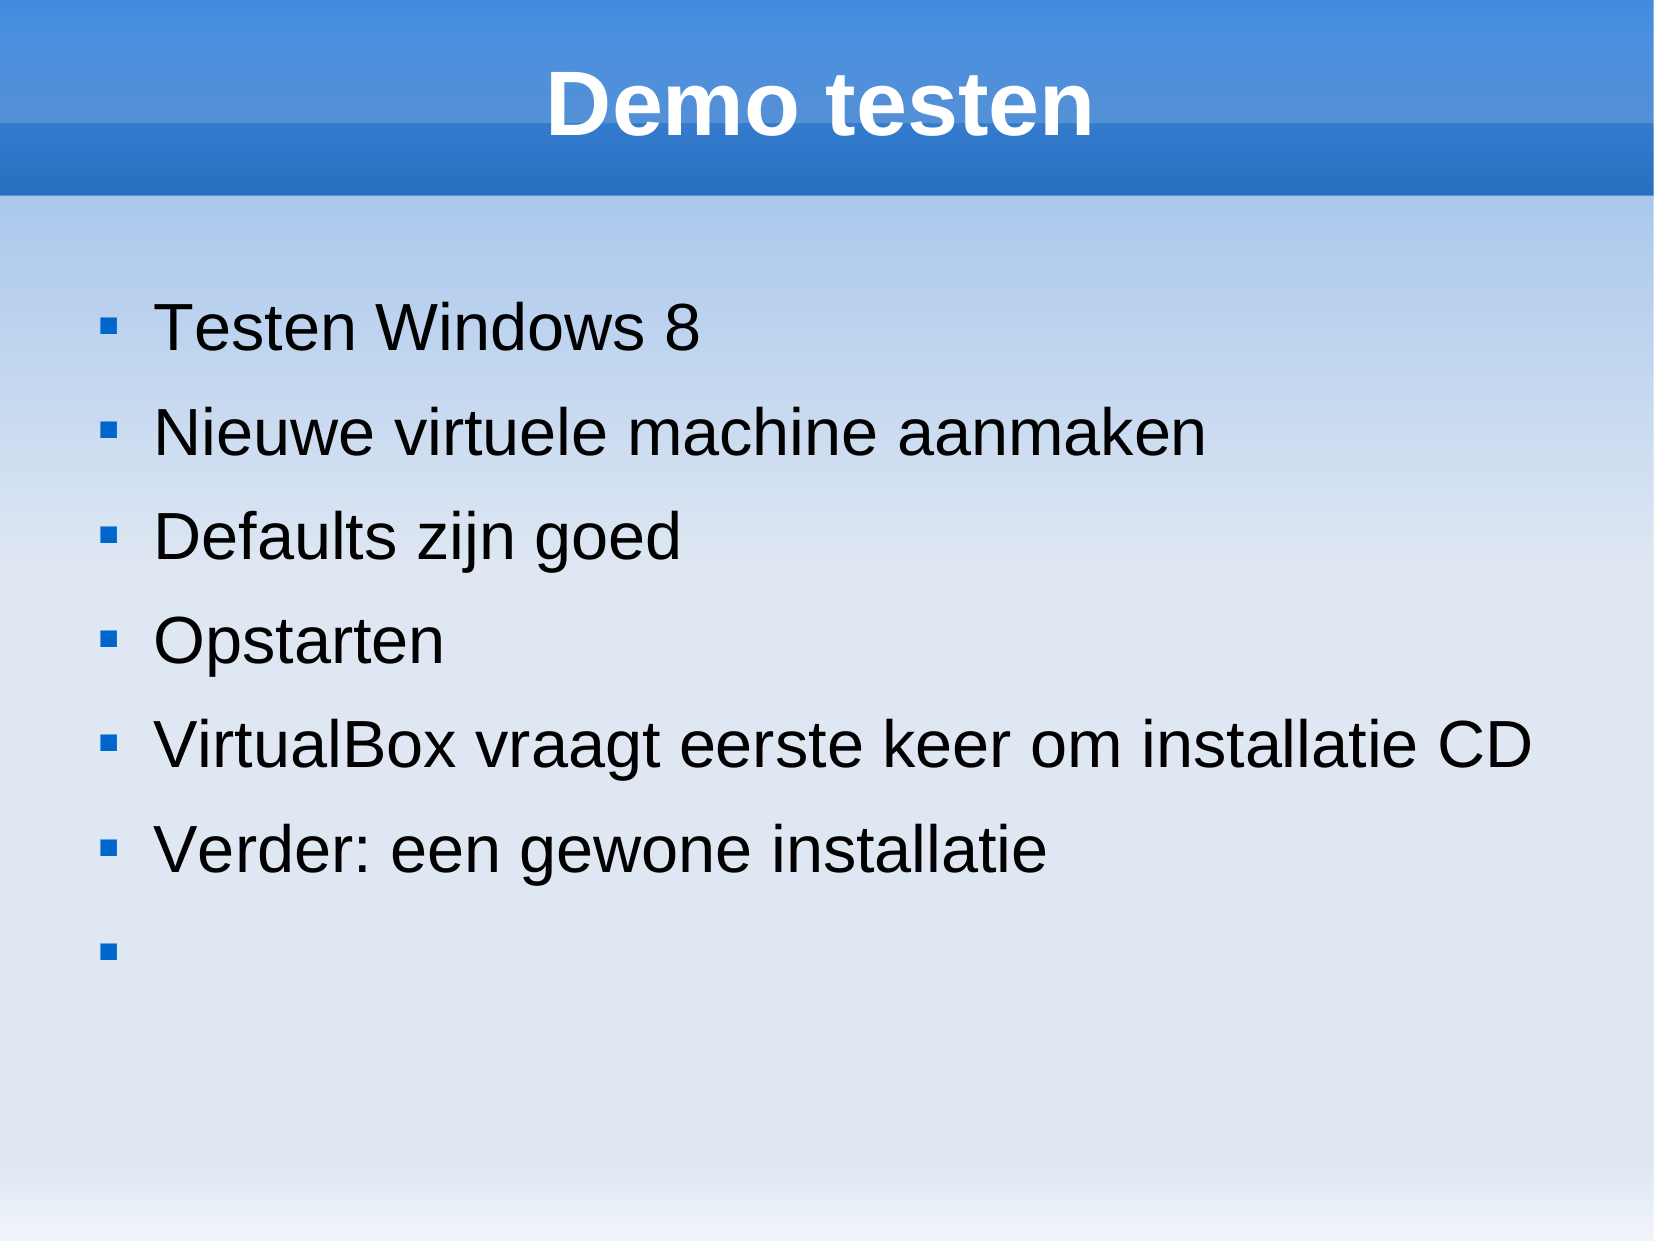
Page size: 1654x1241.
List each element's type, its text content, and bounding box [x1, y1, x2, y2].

list Testen Windows 8 Nieuwe virtuele machine aanmaken Defaults zijn goed Opstarten VirtualBox vraagt eerste keer om installatie CD Verder: een gewone installatie [82, 290, 1571, 1094]
title Demo testen [76, 7, 1565, 200]
picture [0, 0, 1654, 1241]
